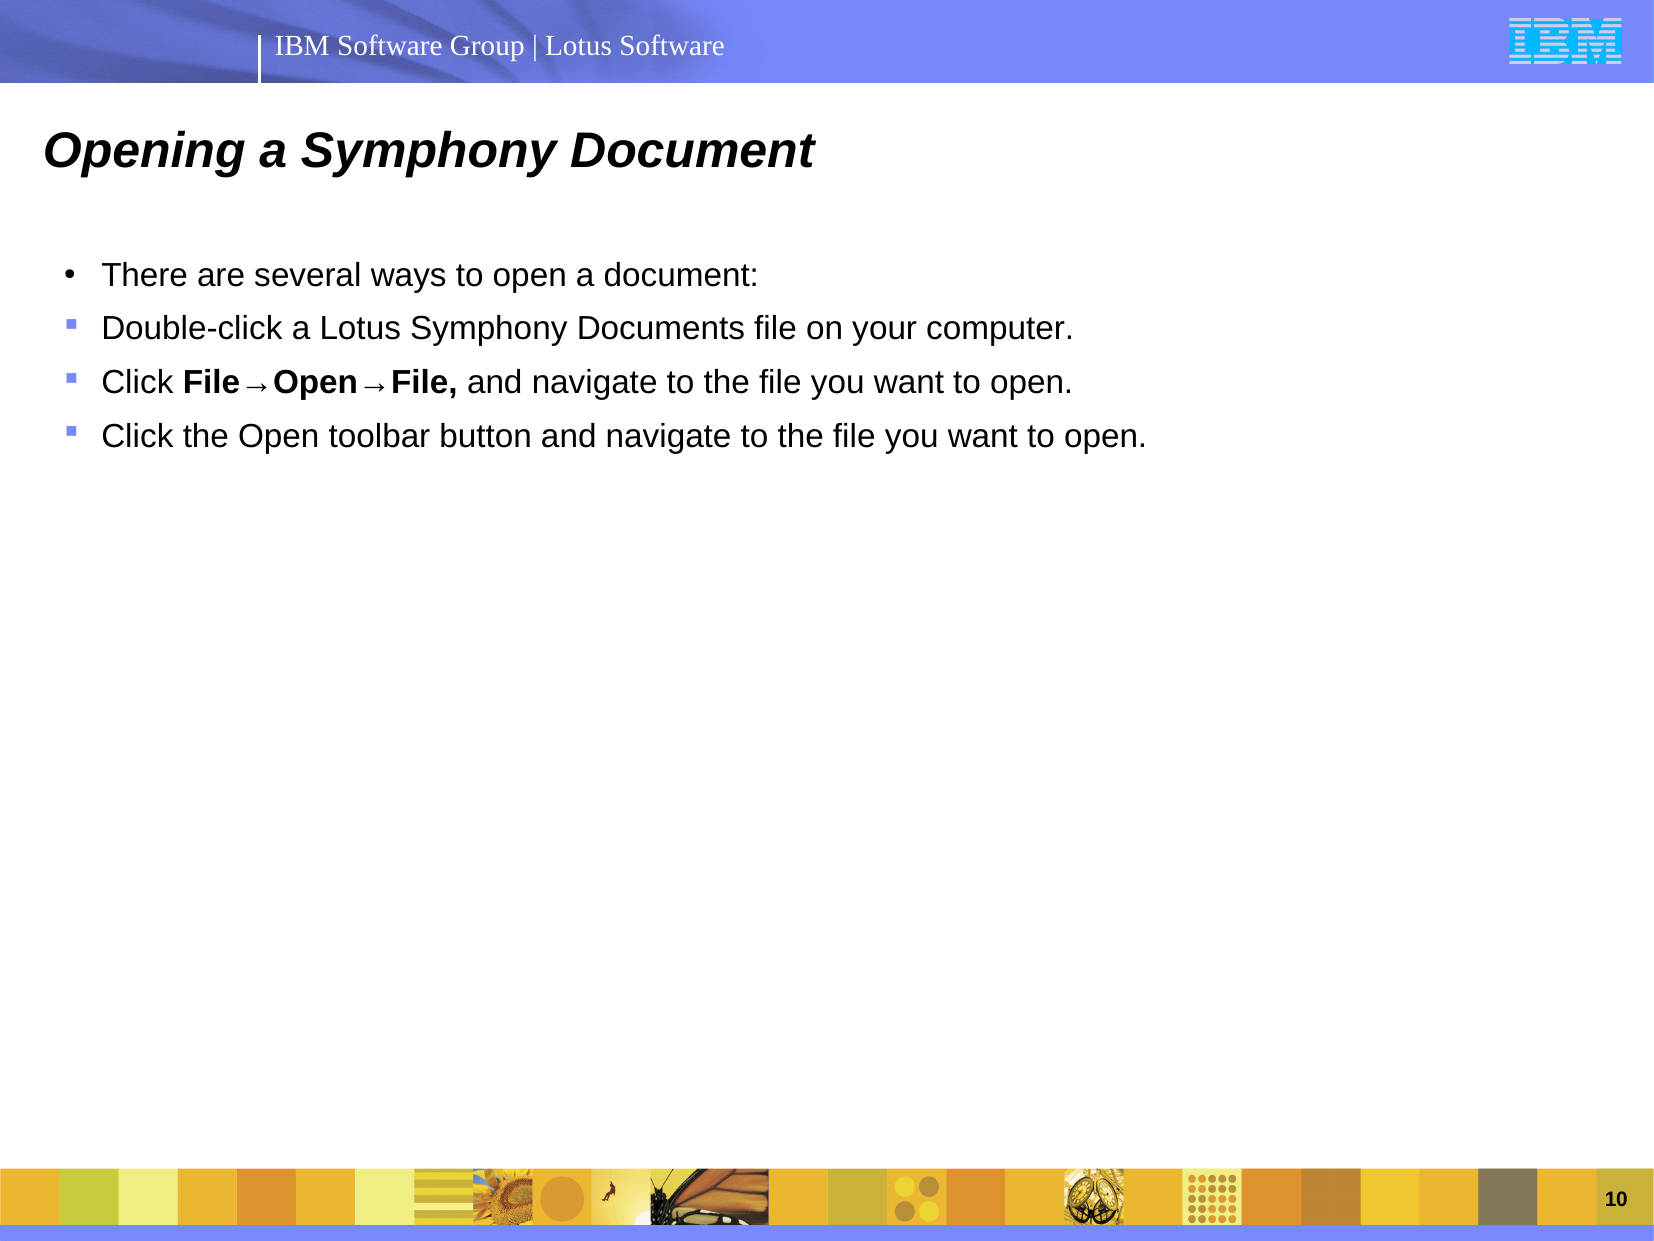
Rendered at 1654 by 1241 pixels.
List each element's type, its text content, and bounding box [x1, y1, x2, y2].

picture [0, 0, 1654, 83]
title Opening a Symphony Document [27, 117, 1519, 223]
list There are several ways to open a document: Double-click a Lotus Symphony Documents file on your computer. Click File→Open→File, and navigate to the file you want to open. Click the Open toolbar button and navigate to the file you want to open. [63, 258, 1470, 964]
picture [0, 1168, 1654, 1225]
